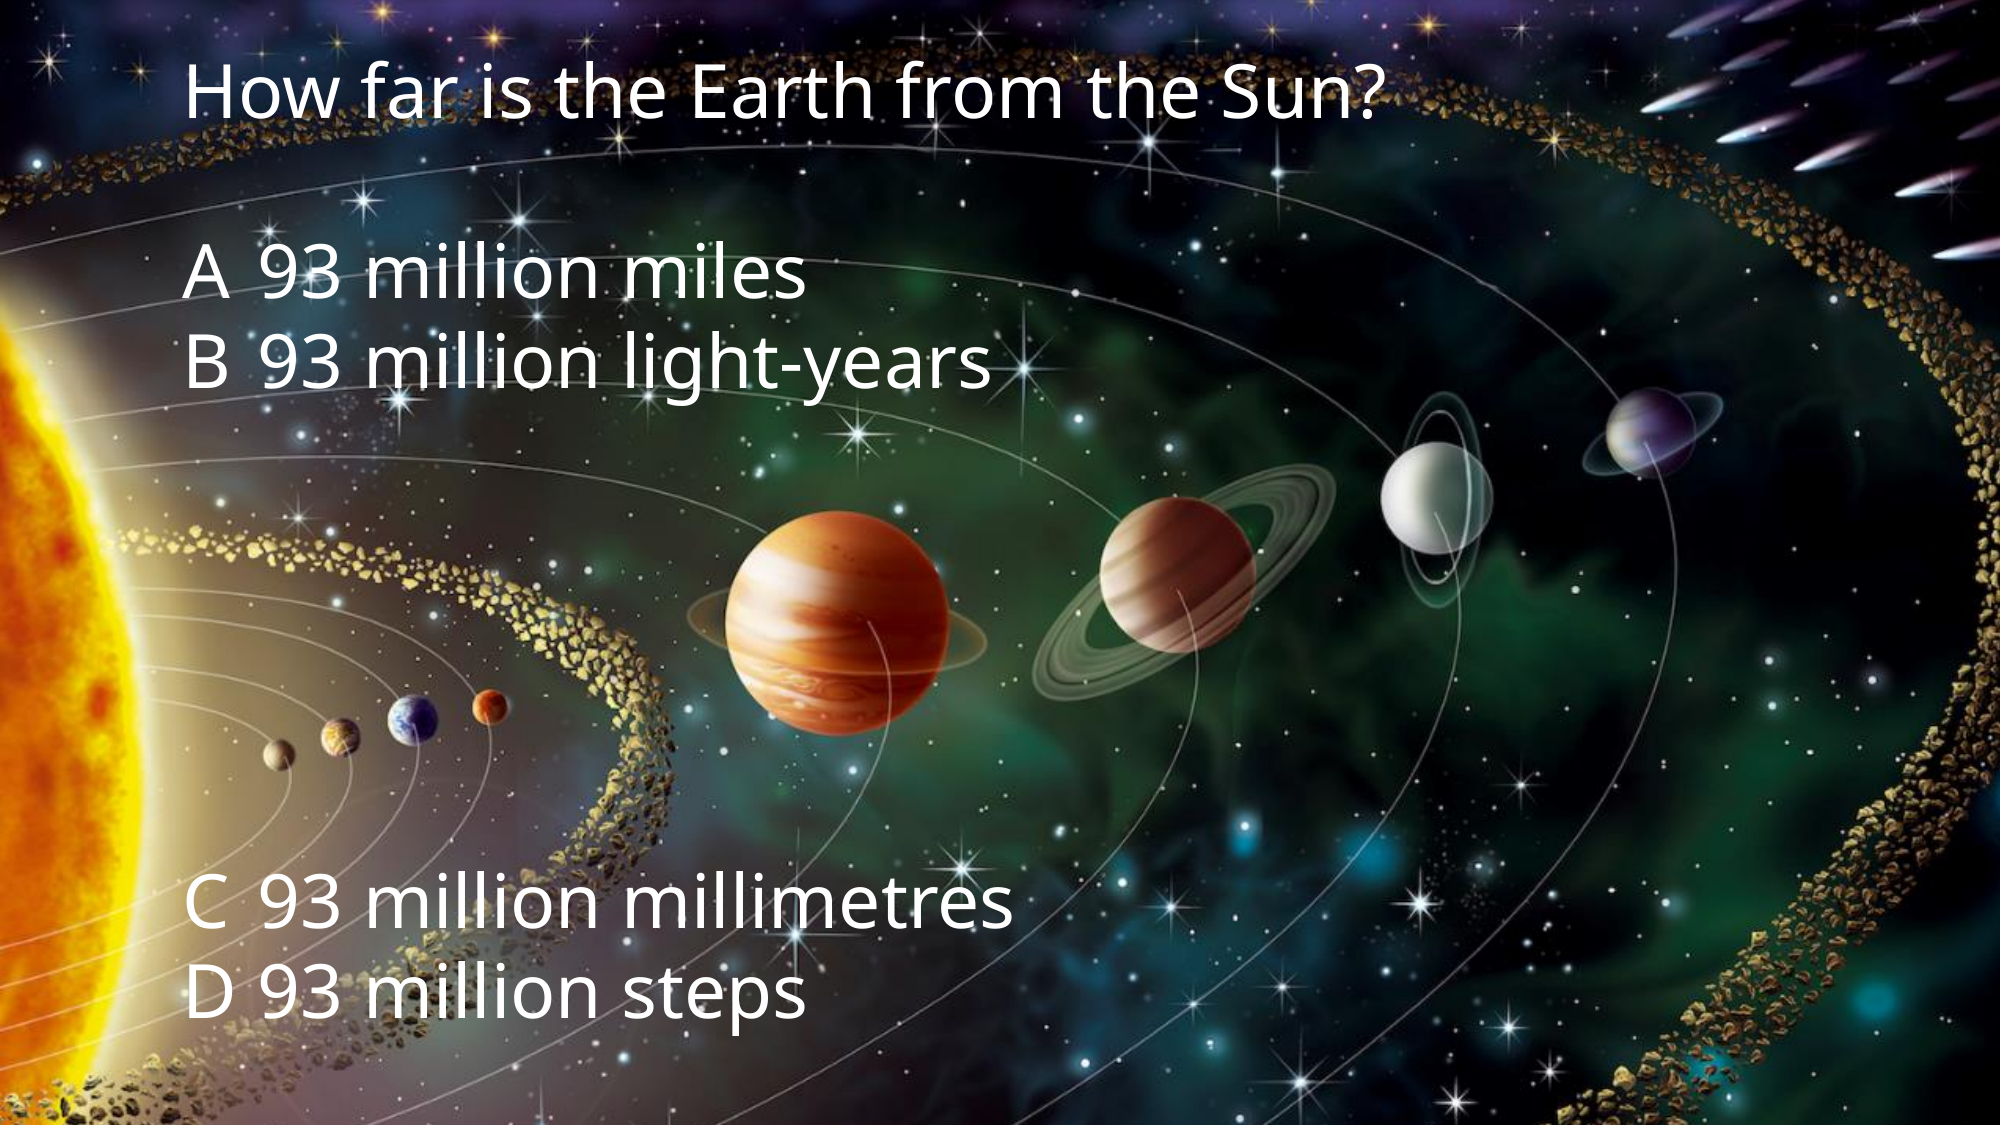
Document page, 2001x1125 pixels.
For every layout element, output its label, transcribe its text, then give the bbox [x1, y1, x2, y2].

text_box How far is the Earth from the Sun? A 93 million miles B 93 million light-years C 93 million millimetres D 93 million steps [168, 36, 1892, 1051]
picture [0, 0, 2000, 1125]
